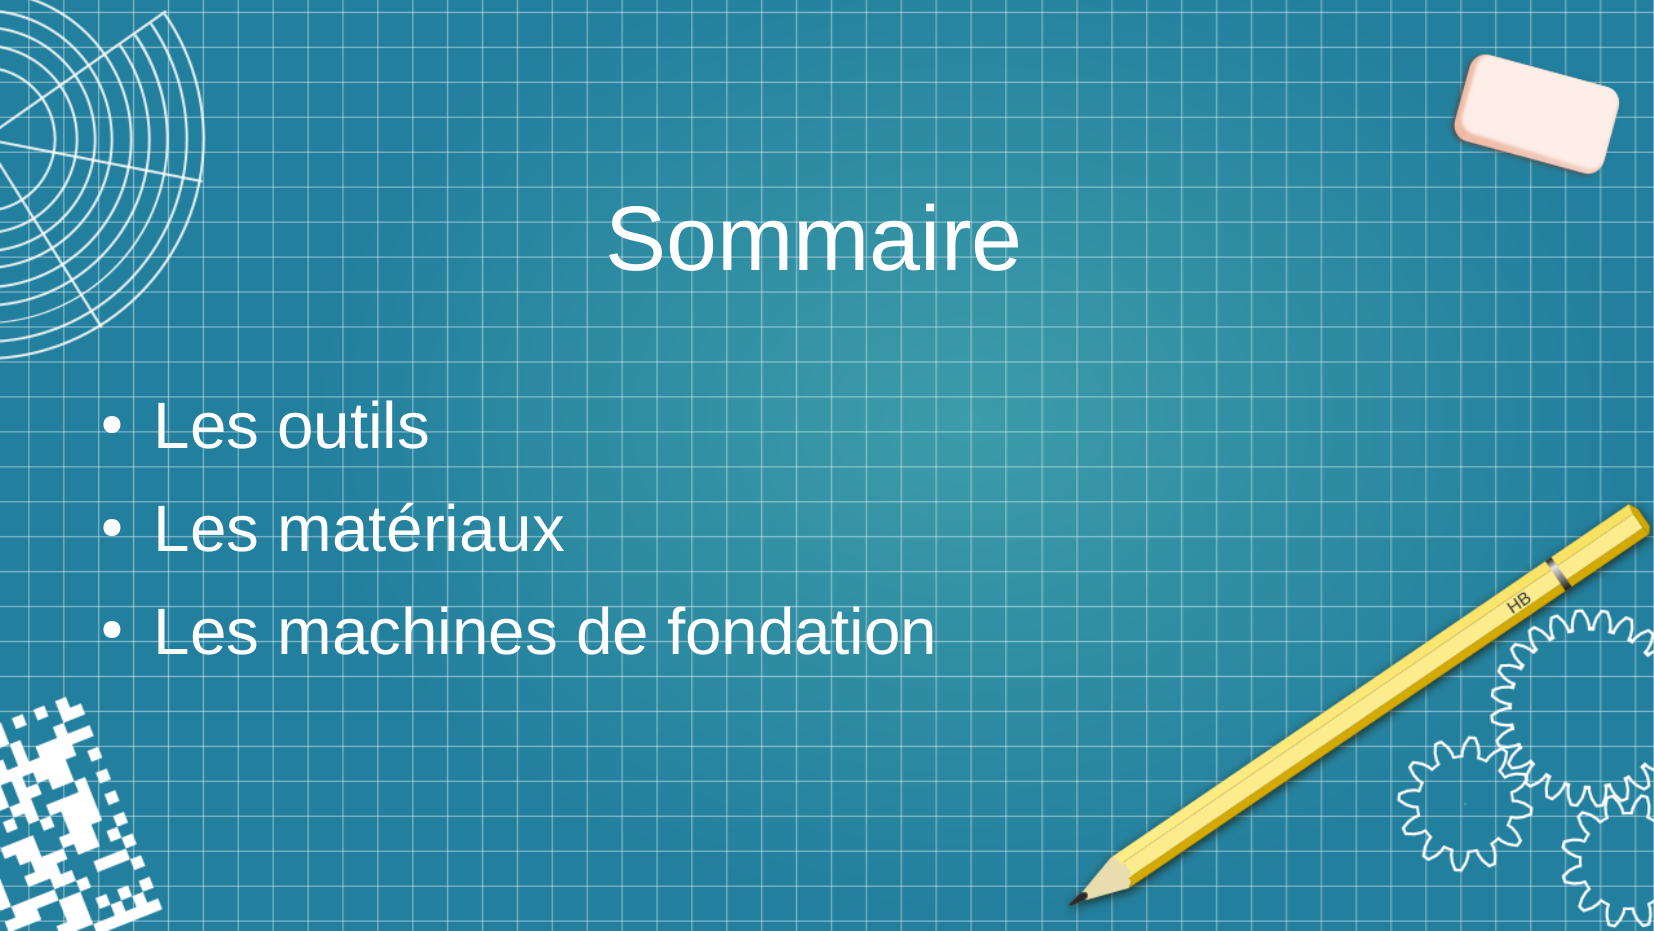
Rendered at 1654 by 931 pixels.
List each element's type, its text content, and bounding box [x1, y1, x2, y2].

picture [0, 0, 1654, 931]
list Les outils Les matériaux Les machines de fondation [82, 389, 1571, 842]
title Sommaire [82, 132, 1571, 346]
